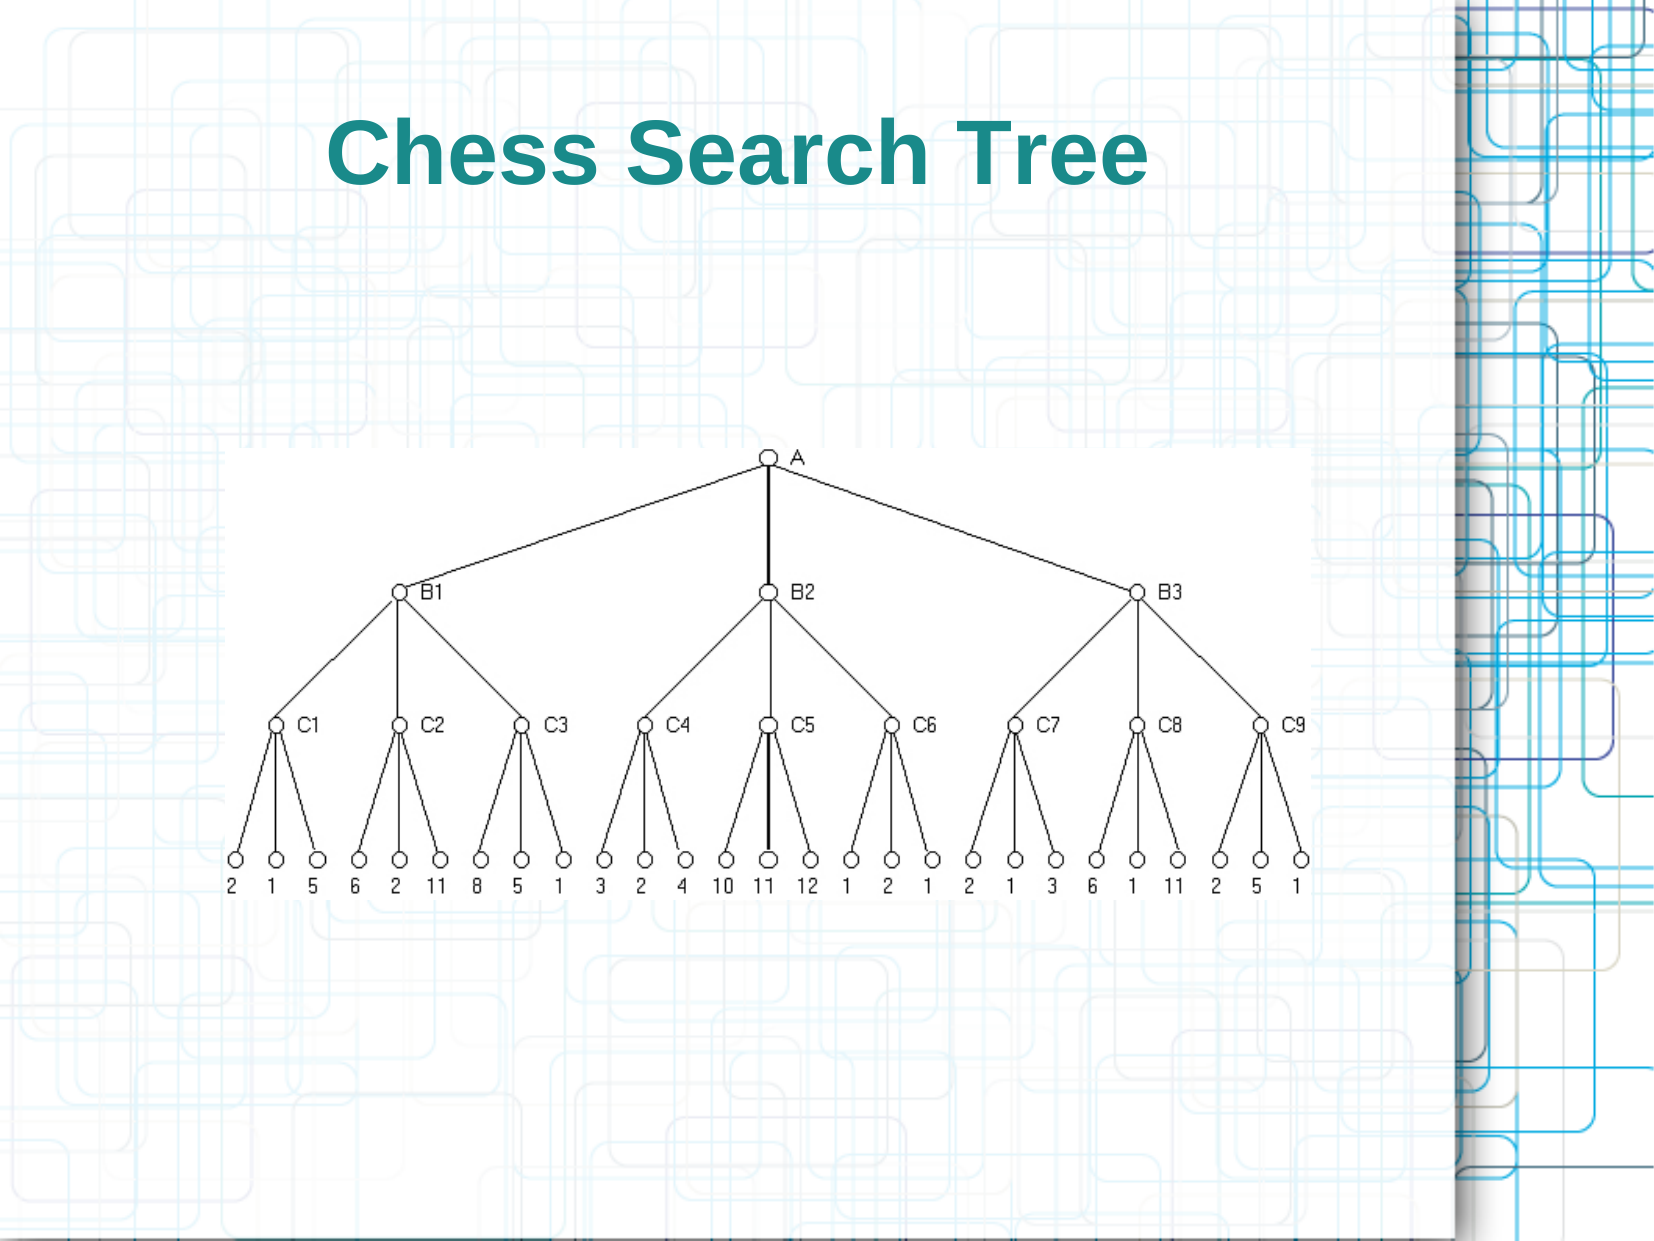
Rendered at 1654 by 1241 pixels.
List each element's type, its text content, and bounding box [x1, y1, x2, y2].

picture [0, 0, 1654, 1241]
title Chess Search Tree [59, 49, 1418, 257]
